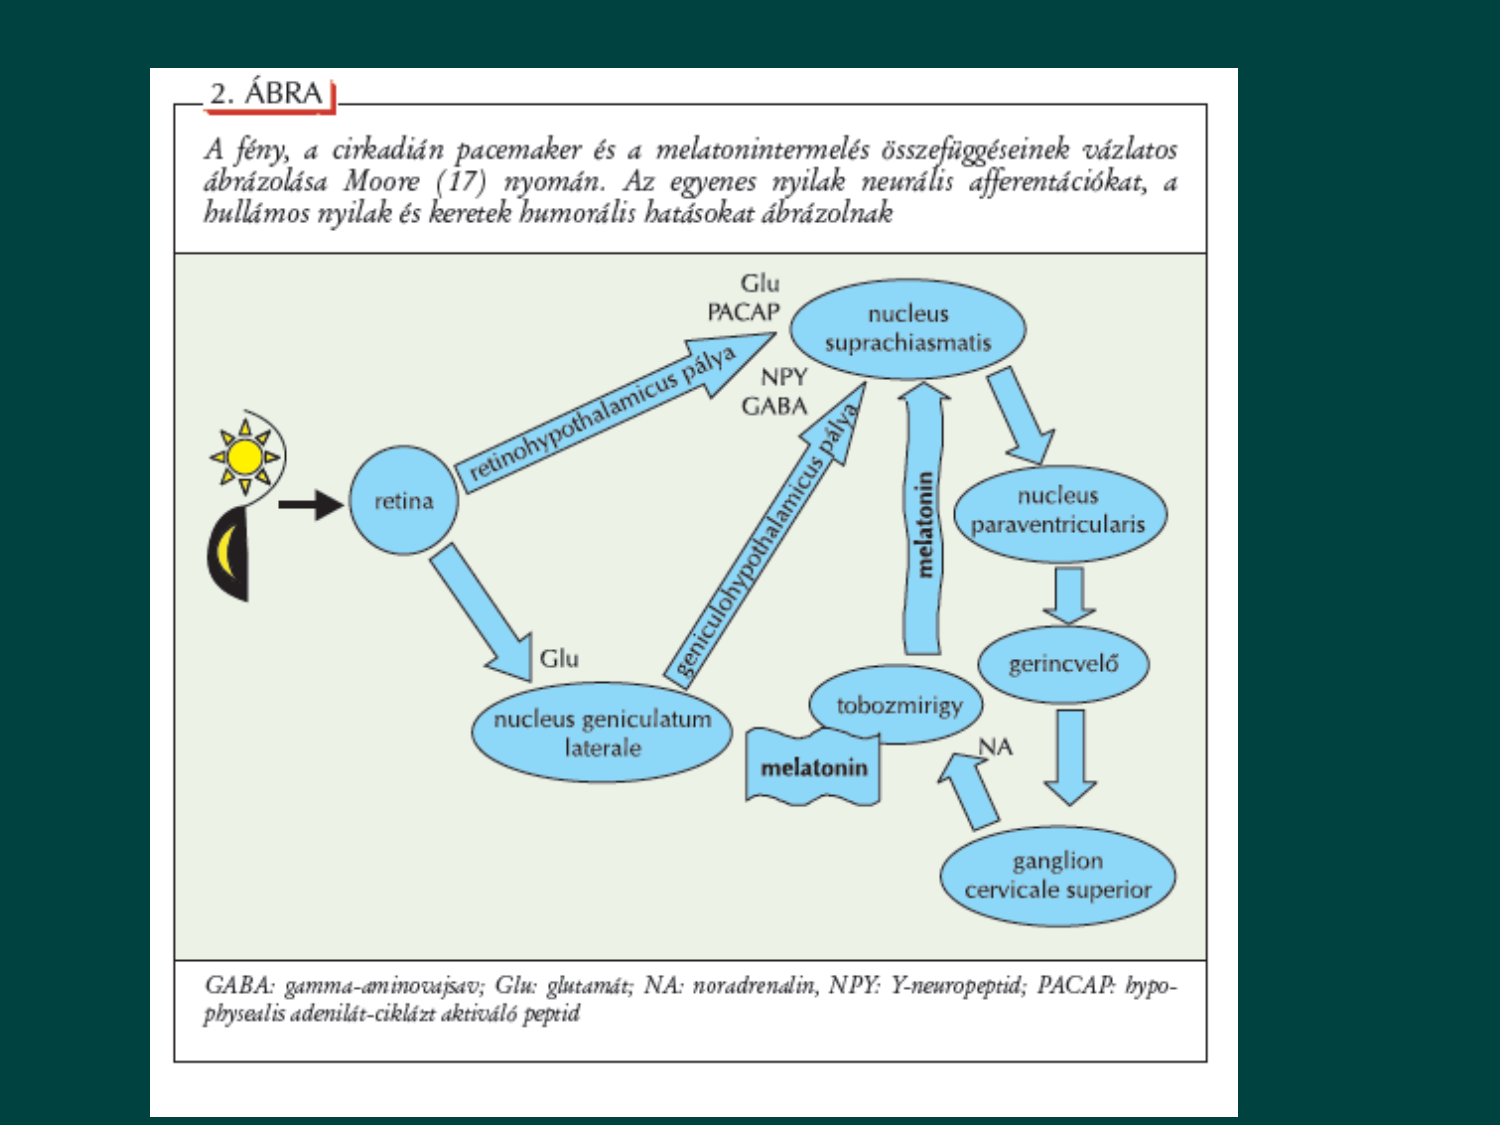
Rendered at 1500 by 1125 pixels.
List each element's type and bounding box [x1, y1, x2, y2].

picture [150, 68, 1238, 1117]
